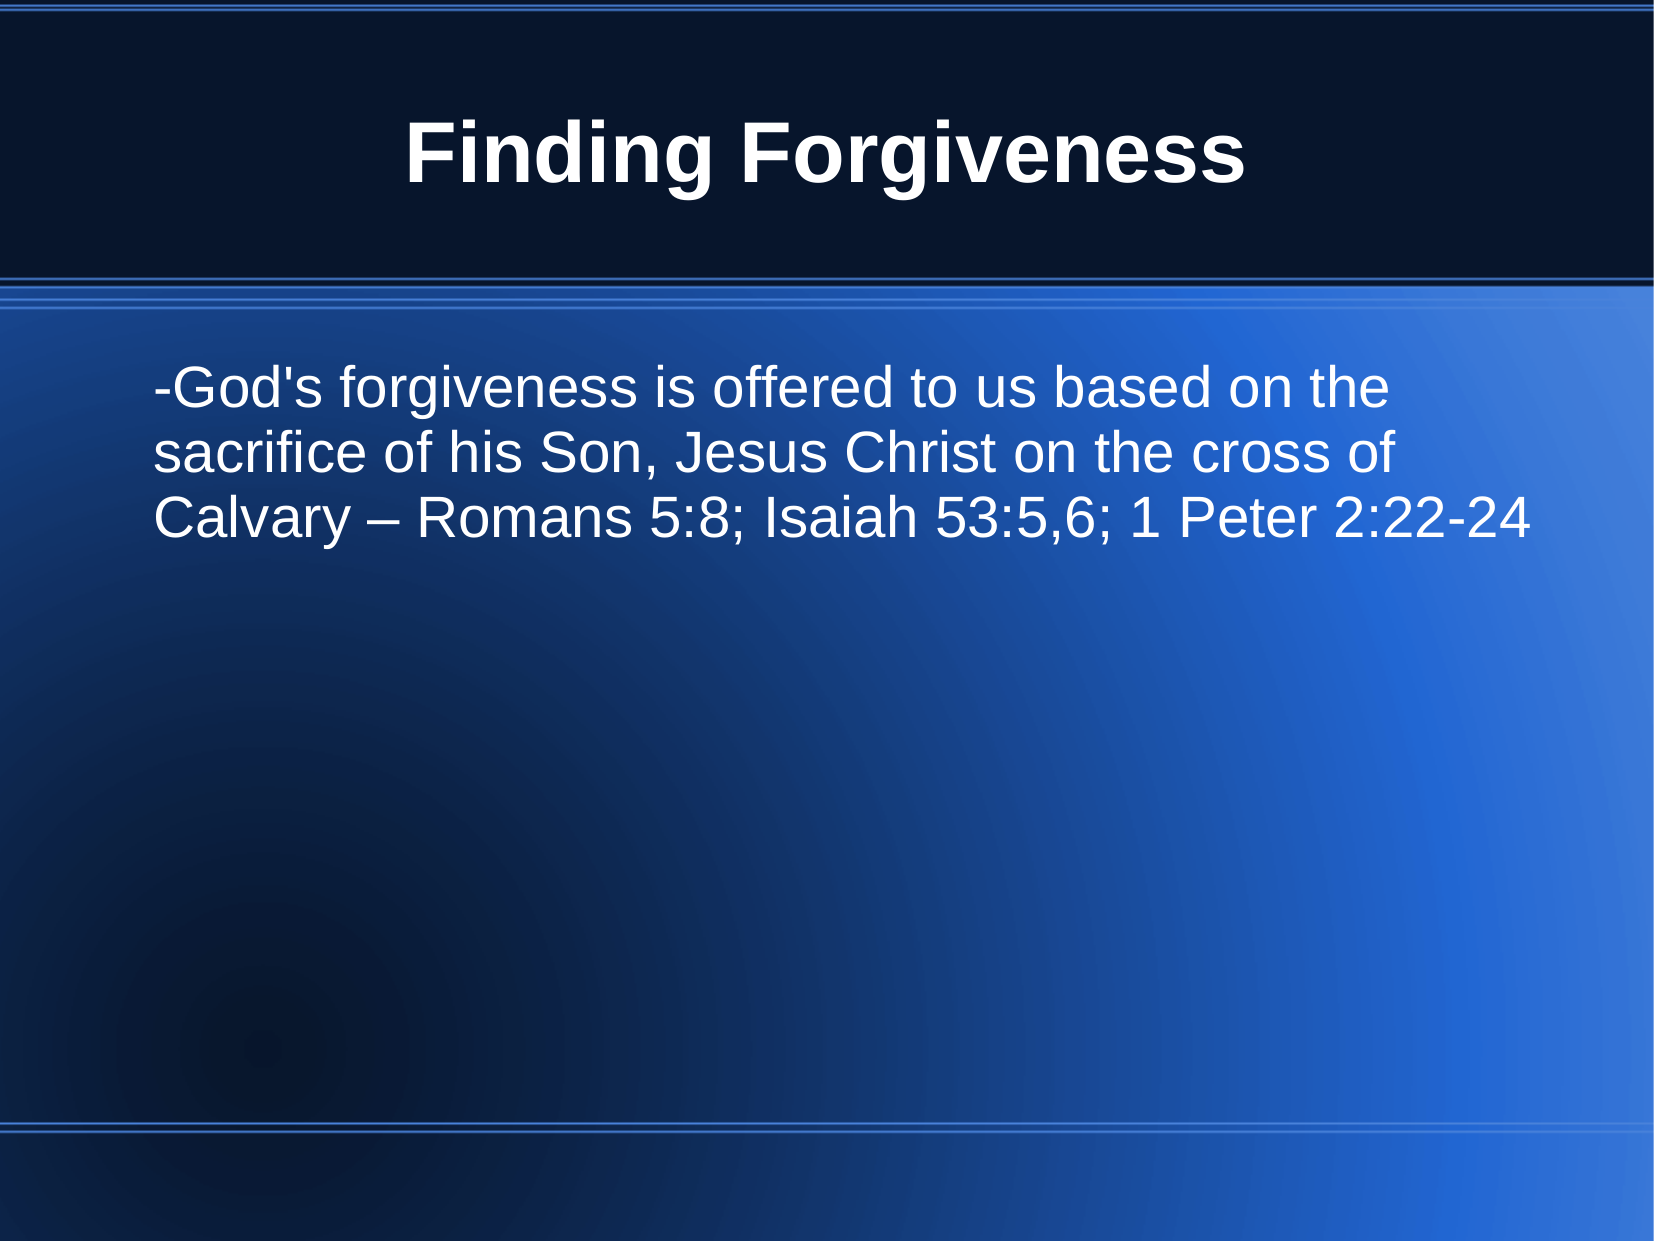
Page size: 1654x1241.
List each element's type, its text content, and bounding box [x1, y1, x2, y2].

title Finding Forgiveness [82, 49, 1571, 257]
list -God's forgiveness is offered to us based on the sacrifice of his Son, Jesus Christ on the cross of Calvary – Romans 5:8; Isaiah 53:5,6; 1 Peter 2:22-24 [82, 355, 1571, 1058]
picture [0, 0, 1654, 1241]
